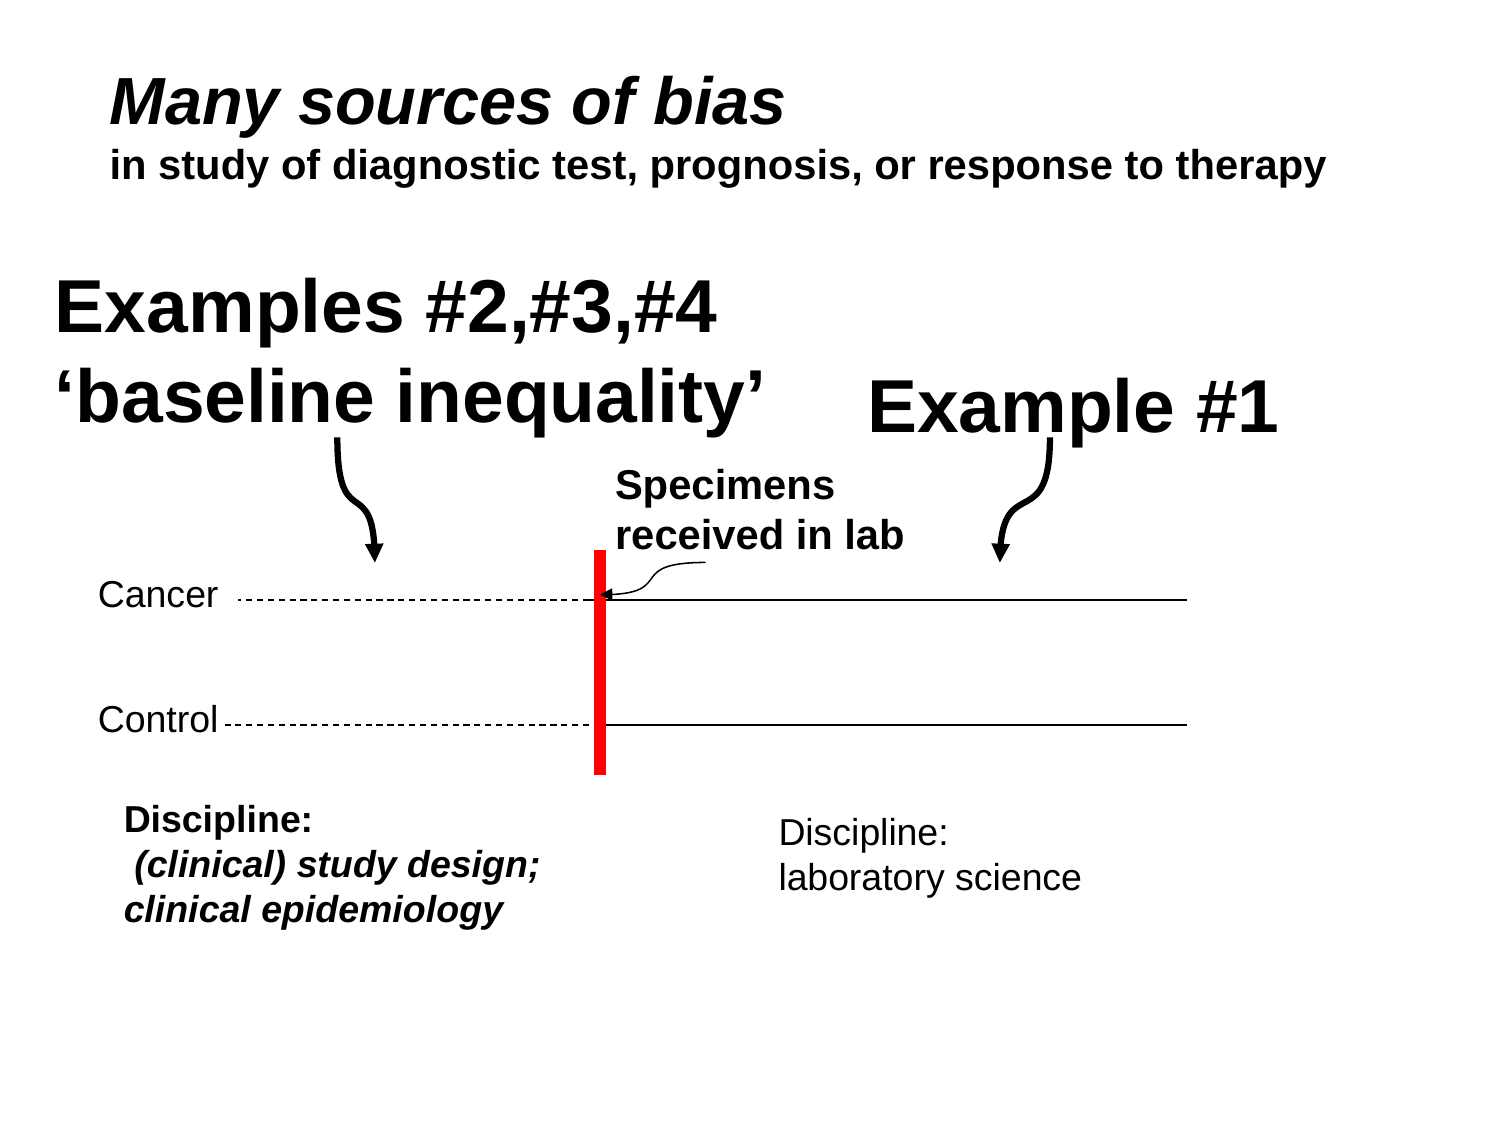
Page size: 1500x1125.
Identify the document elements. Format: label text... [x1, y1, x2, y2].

text_box Discipline: (clinical) study design; clinical epidemiology [109, 787, 557, 938]
text_box Examples #2,#3,#4 ‘baseline inequality’ [40, 249, 782, 446]
text_box Example #1 [852, 349, 1295, 456]
text_box Many sources of bias in study of diagnostic test, prognosis, or response to therapy [94, 50, 1342, 196]
text_box Control [83, 687, 234, 748]
text_box Discipline: laboratory science [763, 799, 1097, 906]
text_box Specimens received in lab [600, 449, 920, 566]
text_box Cancer [83, 562, 234, 623]
